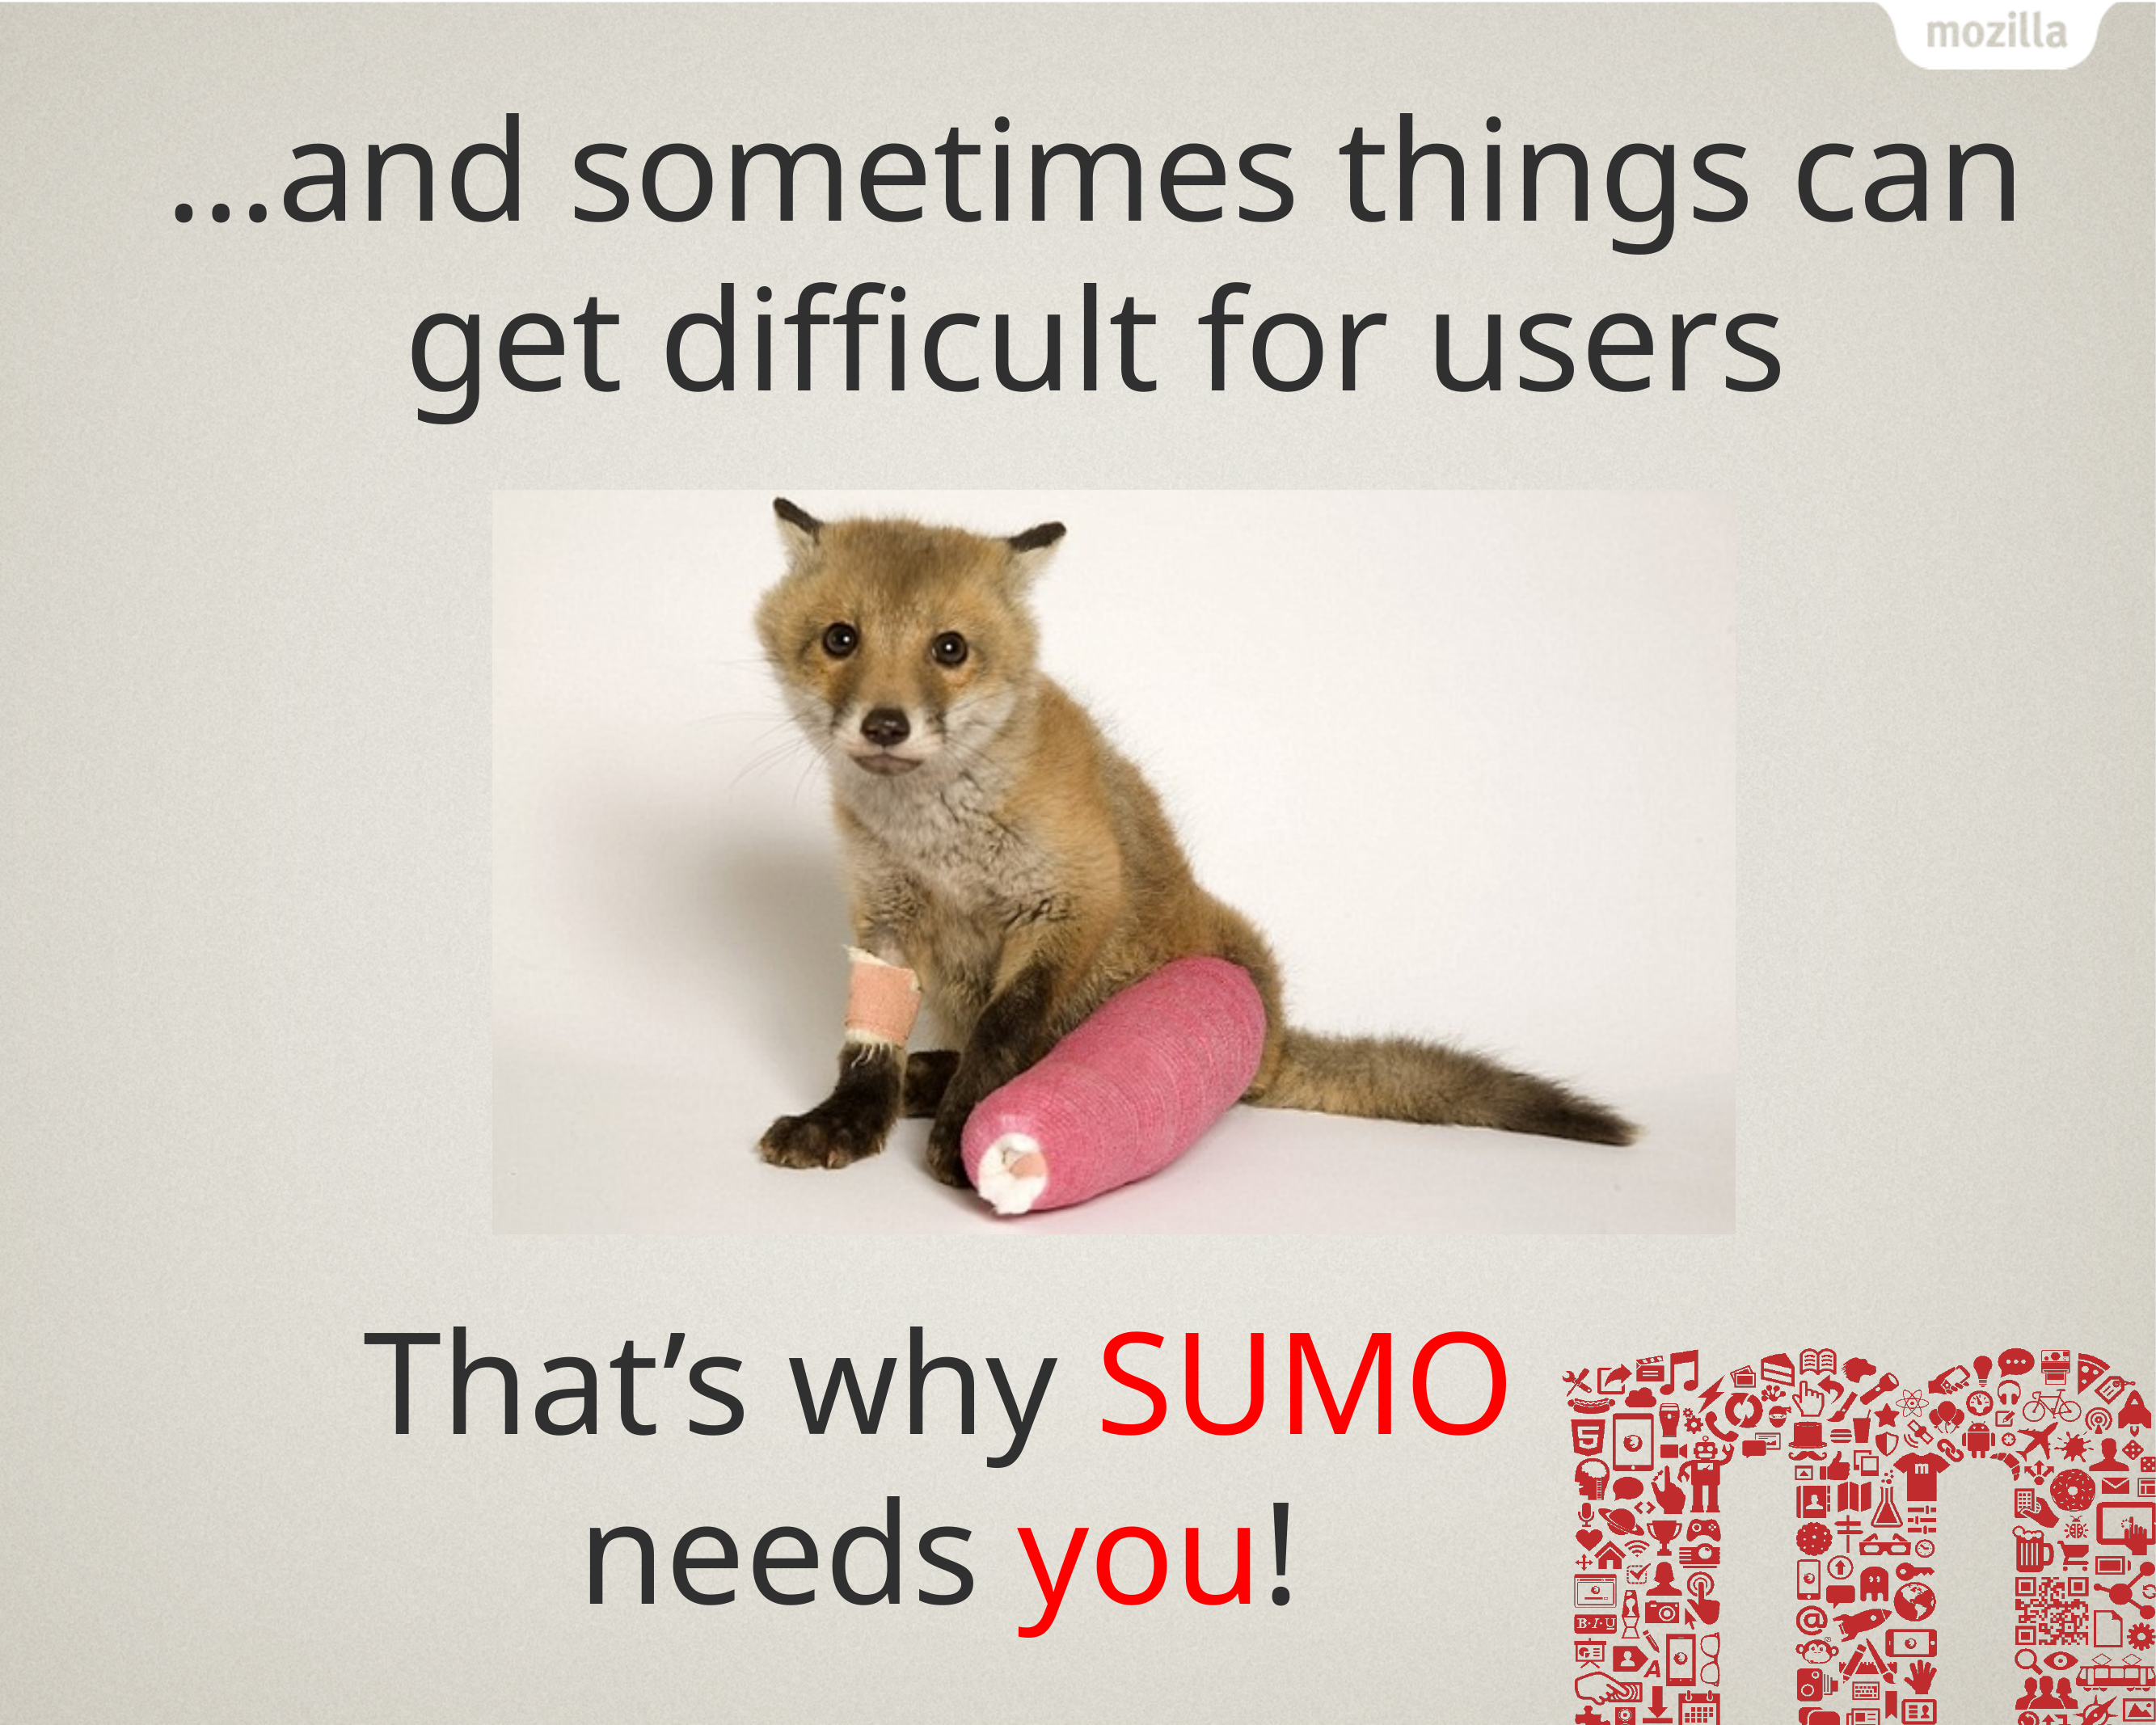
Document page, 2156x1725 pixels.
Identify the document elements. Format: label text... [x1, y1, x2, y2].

text_box That’s why SUMO needs you! [123, 1270, 1756, 1656]
picture [0, 0, 2156, 1725]
title …and sometimes things can get difficult for users [77, 22, 2116, 477]
